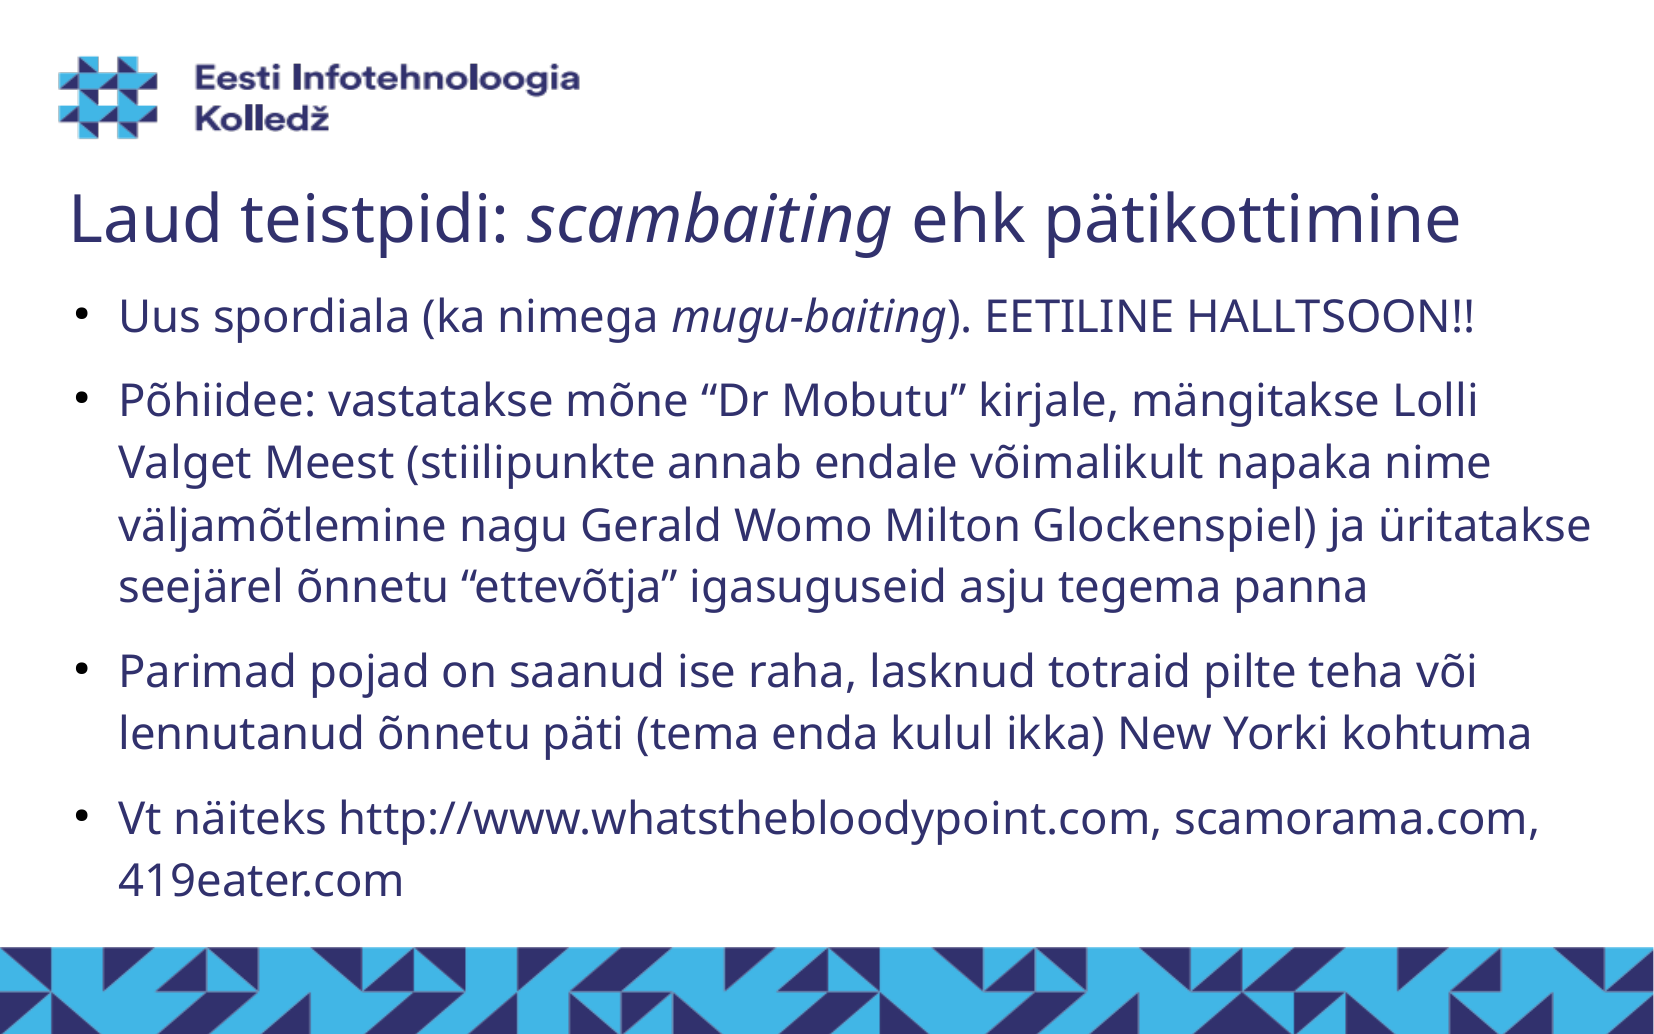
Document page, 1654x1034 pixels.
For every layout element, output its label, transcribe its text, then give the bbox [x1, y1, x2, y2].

list Uus spordiala (ka nimega mugu-baiting). EETILINE HALLTSOON!! Põhiidee: vastatakse mõne “Dr Mobutu” kirjale, mängitakse Lolli Valget Meest (stiilipunkte annab endale võimalikult napaka nime väljamõtlemine nagu Gerald Womo Milton Glockenspiel) ja üritatakse seejärel õnnetu “ettevõtja” igasuguseid asju tegema panna Parimad pojad on saanud ise raha, lasknud totraid pilte teha või lennutanud õnnetu päti (tema enda kulul ikka) New Yorki kohtuma Vt näiteks http://www.whatsthebloodypoint.com, scamorama.com, 419eater.com [59, 283, 1595, 936]
title Laud teistpidi: scambaiting ehk pätikottimine [68, 147, 1536, 283]
